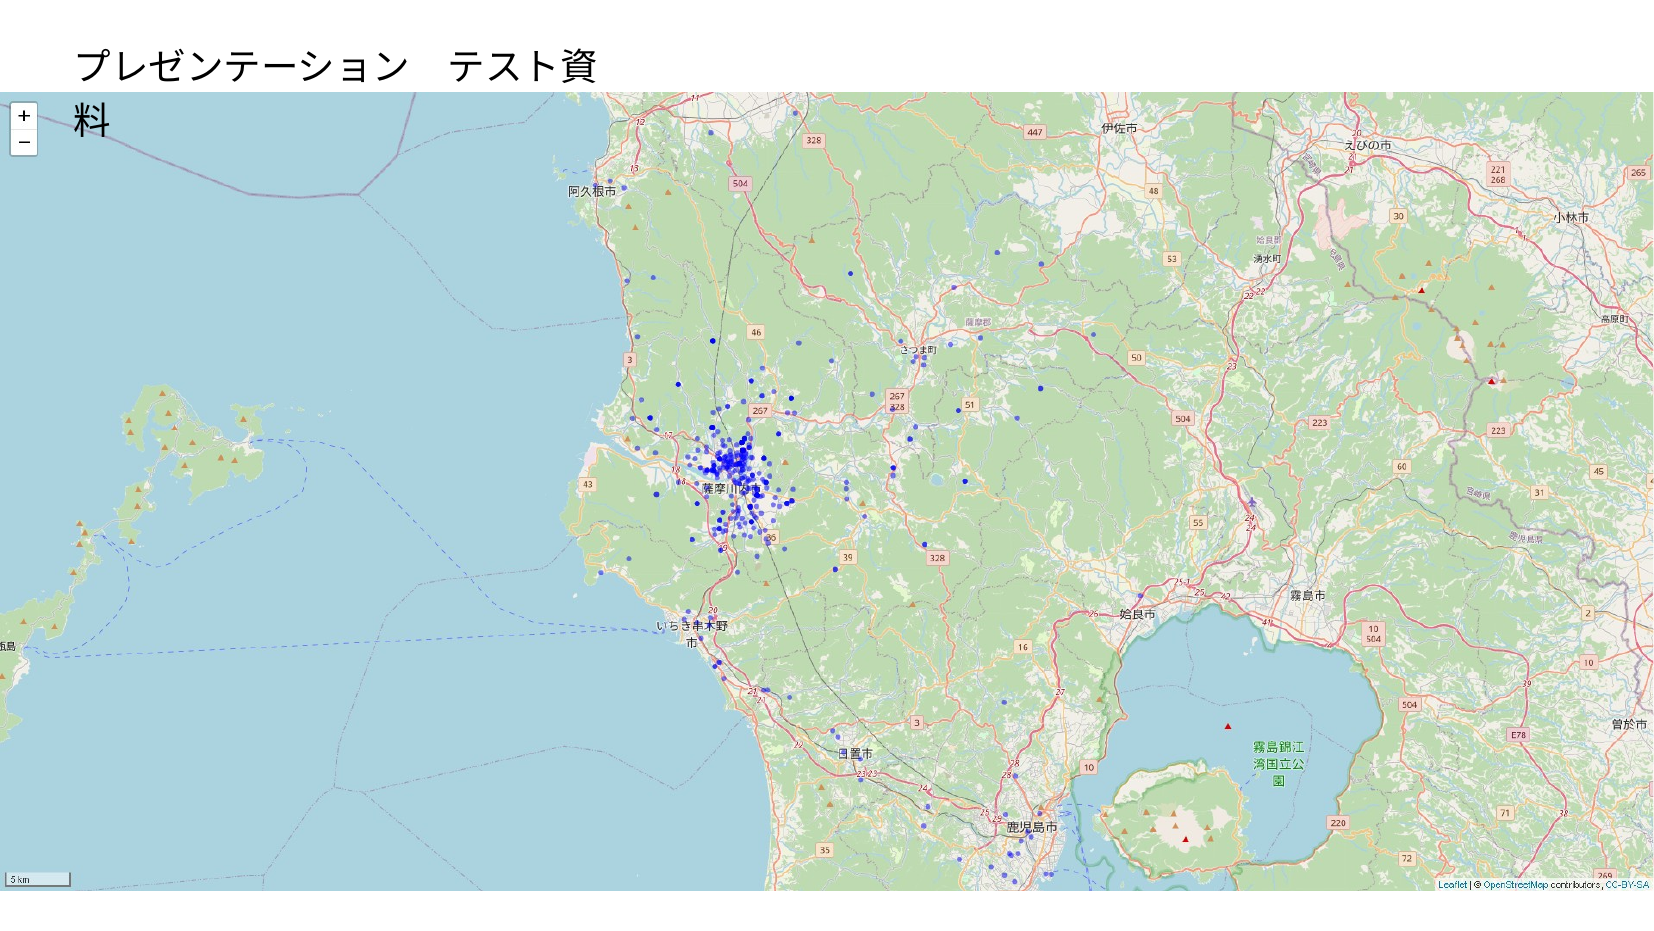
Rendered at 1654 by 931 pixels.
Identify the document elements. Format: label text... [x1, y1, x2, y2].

text_box プレゼンテーション テスト資料 [59, 29, 650, 89]
picture [0, 91, 1654, 891]
